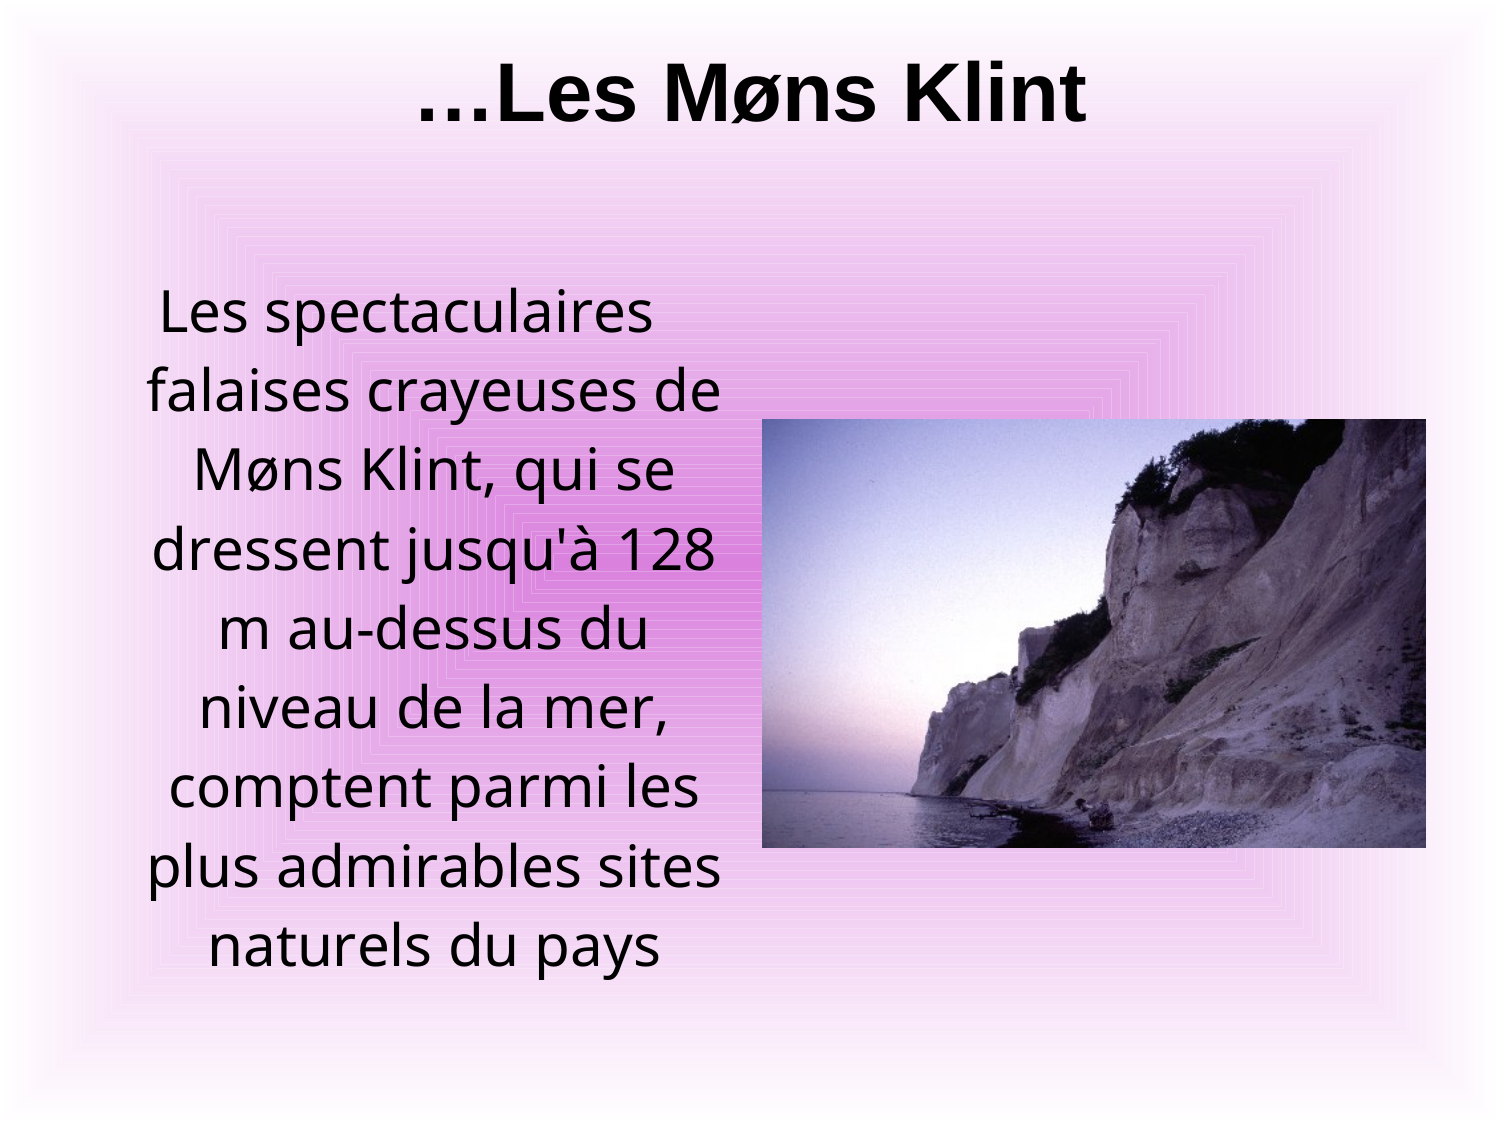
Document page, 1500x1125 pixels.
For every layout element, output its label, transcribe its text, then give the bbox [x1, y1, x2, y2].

title …Les Møns Klint [75, 38, 1426, 240]
list Les spectaculaires falaises crayeuses de Møns Klint, qui se dressent jusqu'à 128 m au-dessus du niveau de la mer, comptent parmi les plus admirables sites naturels du pays [75, 262, 738, 1006]
picture [762, 419, 1426, 848]
